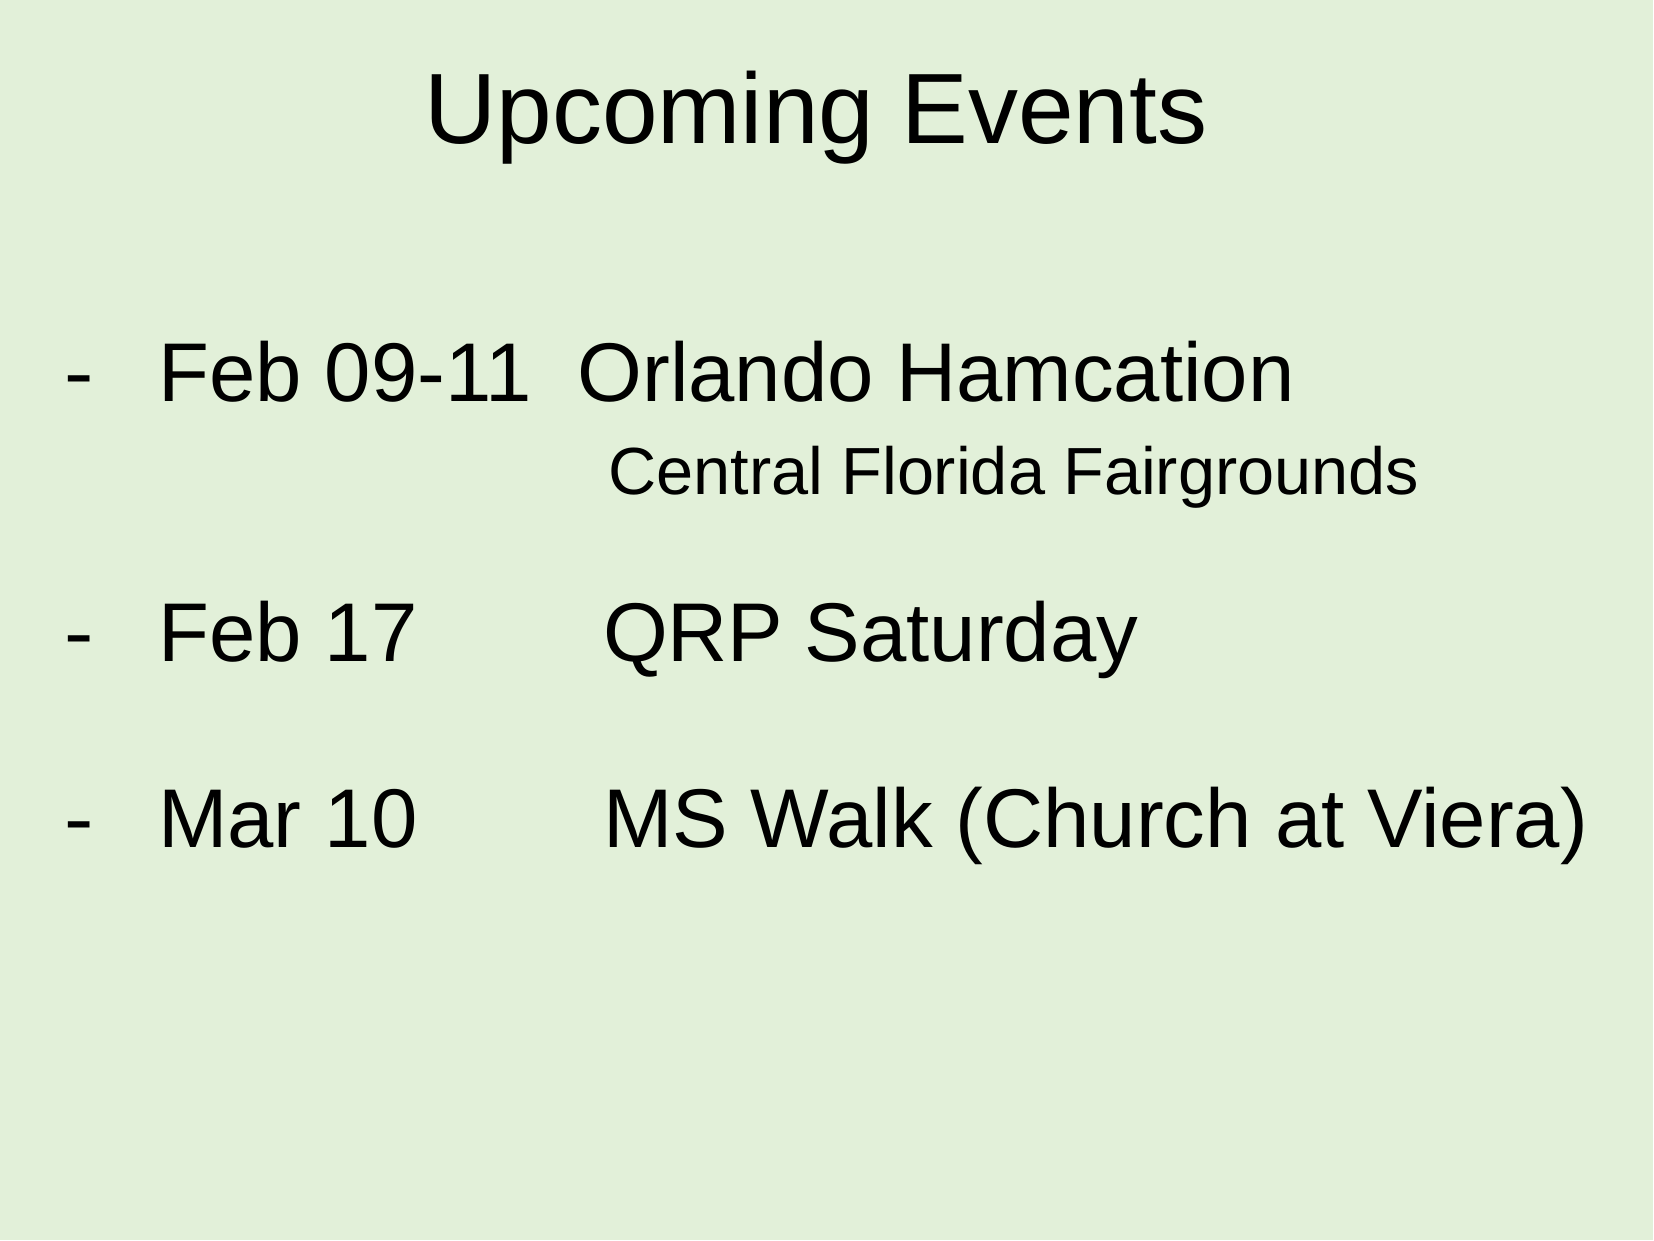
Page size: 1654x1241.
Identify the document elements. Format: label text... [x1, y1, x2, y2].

title Upcoming Events [82, 49, 1550, 183]
text_box Feb 09-11 Orlando Hamcation Central Florida Fairgrounds Feb 17 QRP Saturday Mar 10 MS Walk (Church at Viera) [50, 219, 1654, 1060]
